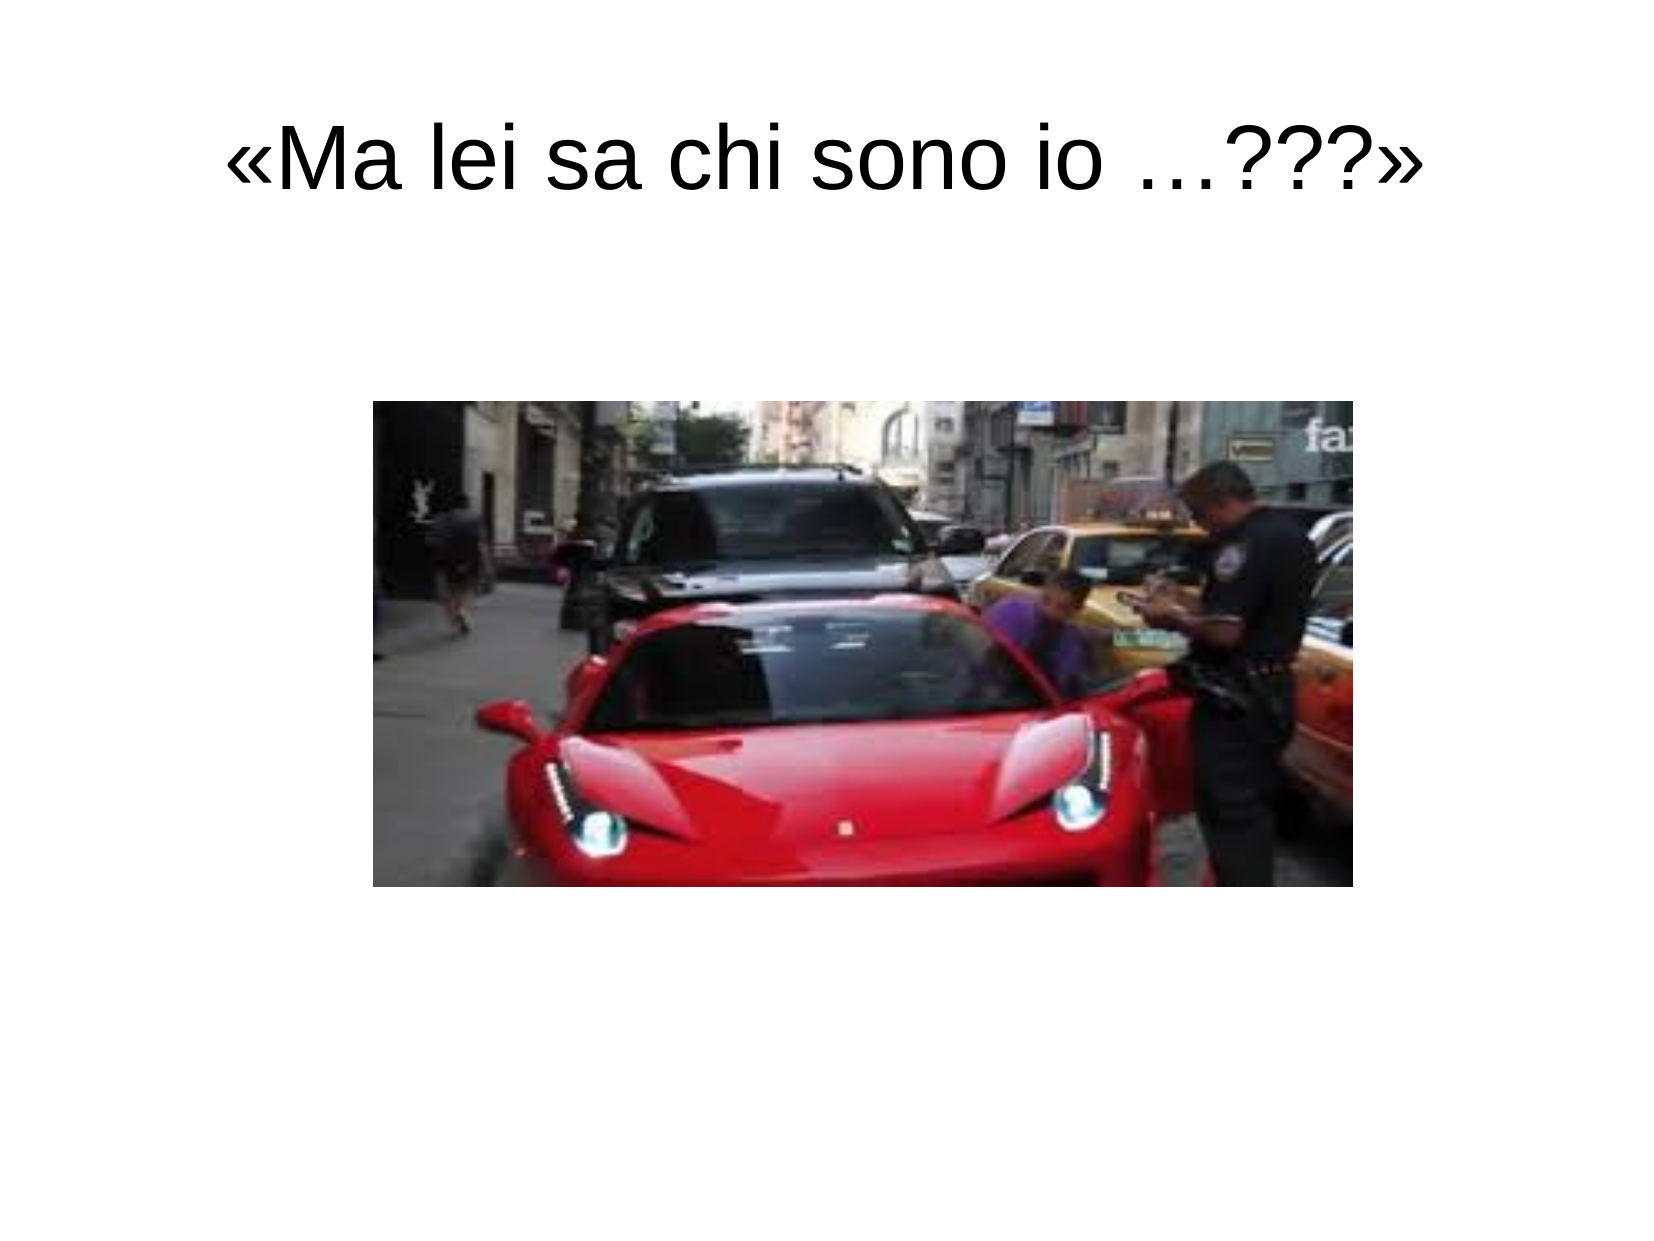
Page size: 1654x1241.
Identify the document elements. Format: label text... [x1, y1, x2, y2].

title «Ma lei sa chi sono io …???» [82, 49, 1571, 257]
picture [373, 401, 1353, 887]
